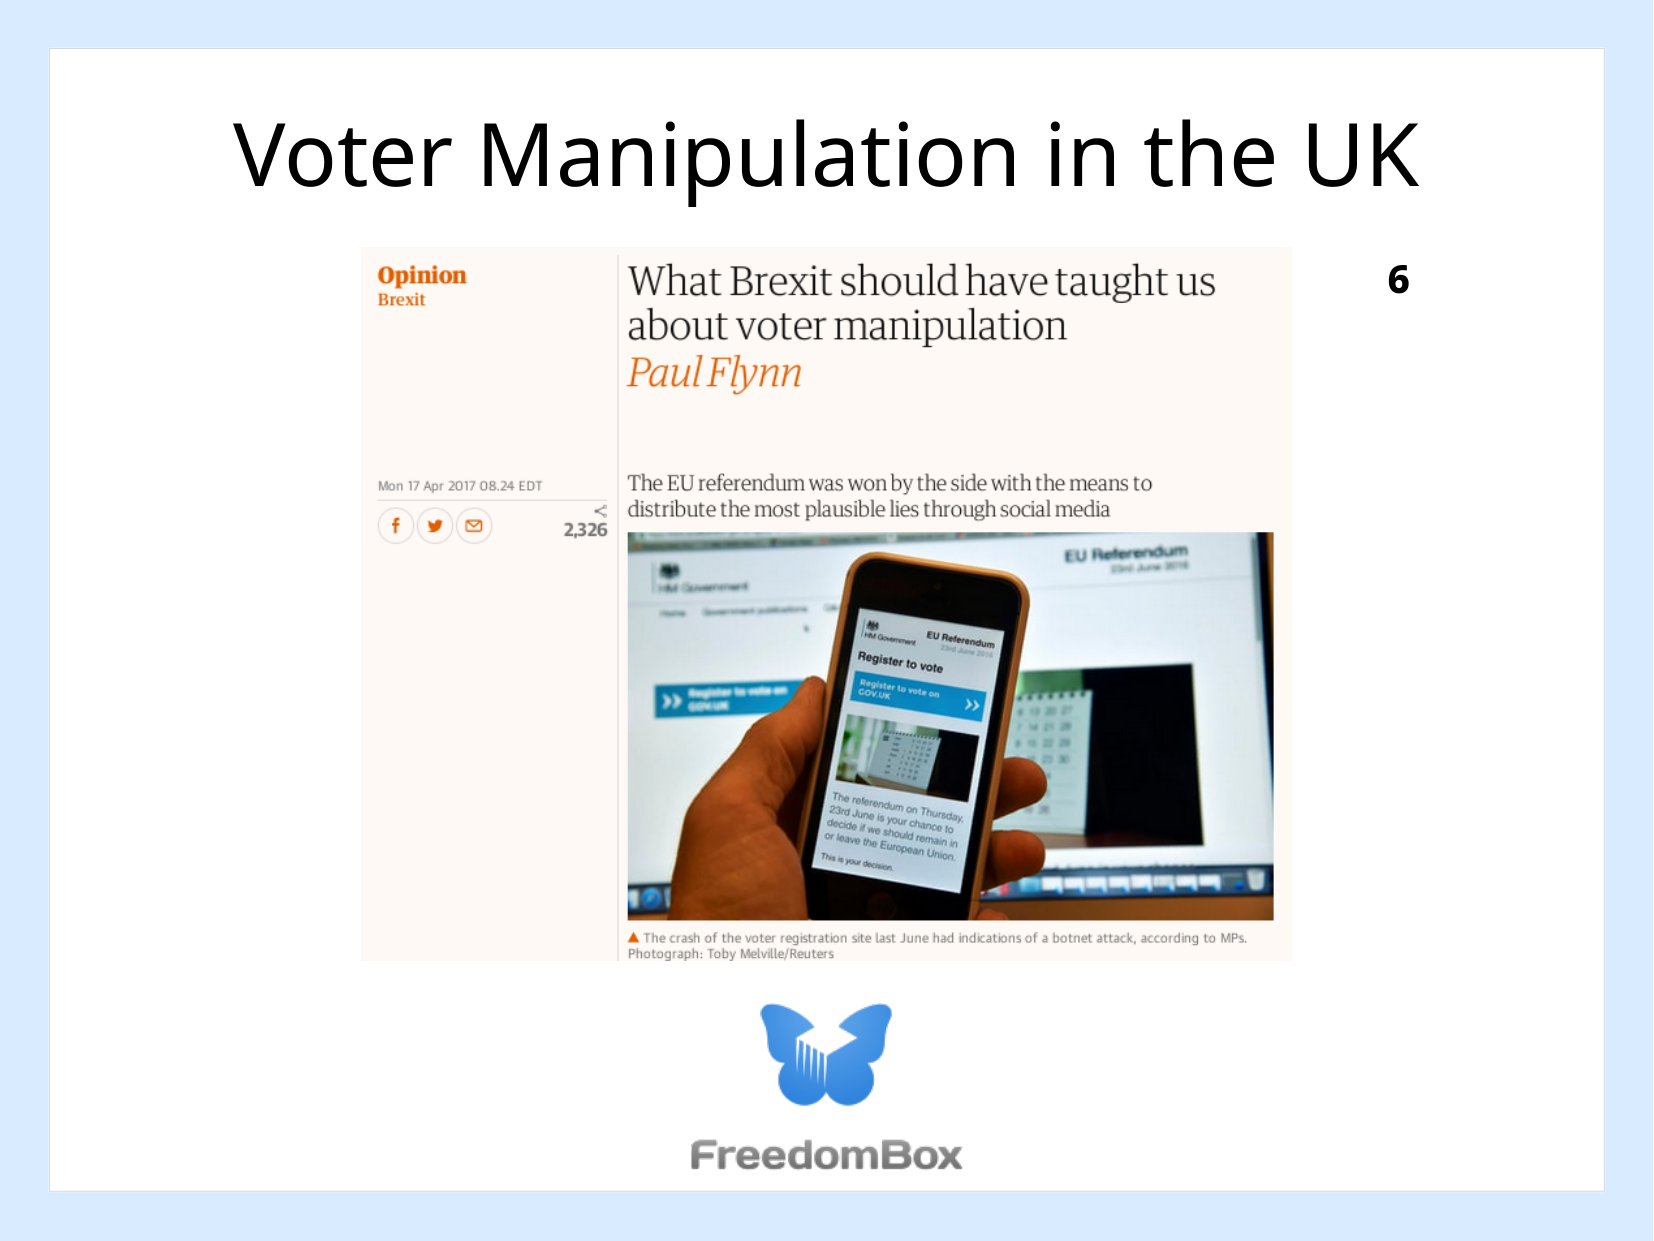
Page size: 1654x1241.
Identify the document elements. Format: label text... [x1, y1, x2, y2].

text_box 6 [1372, 249, 1425, 331]
title Voter Manipulation in the UK [82, 49, 1571, 257]
picture [0, 0, 1654, 1241]
